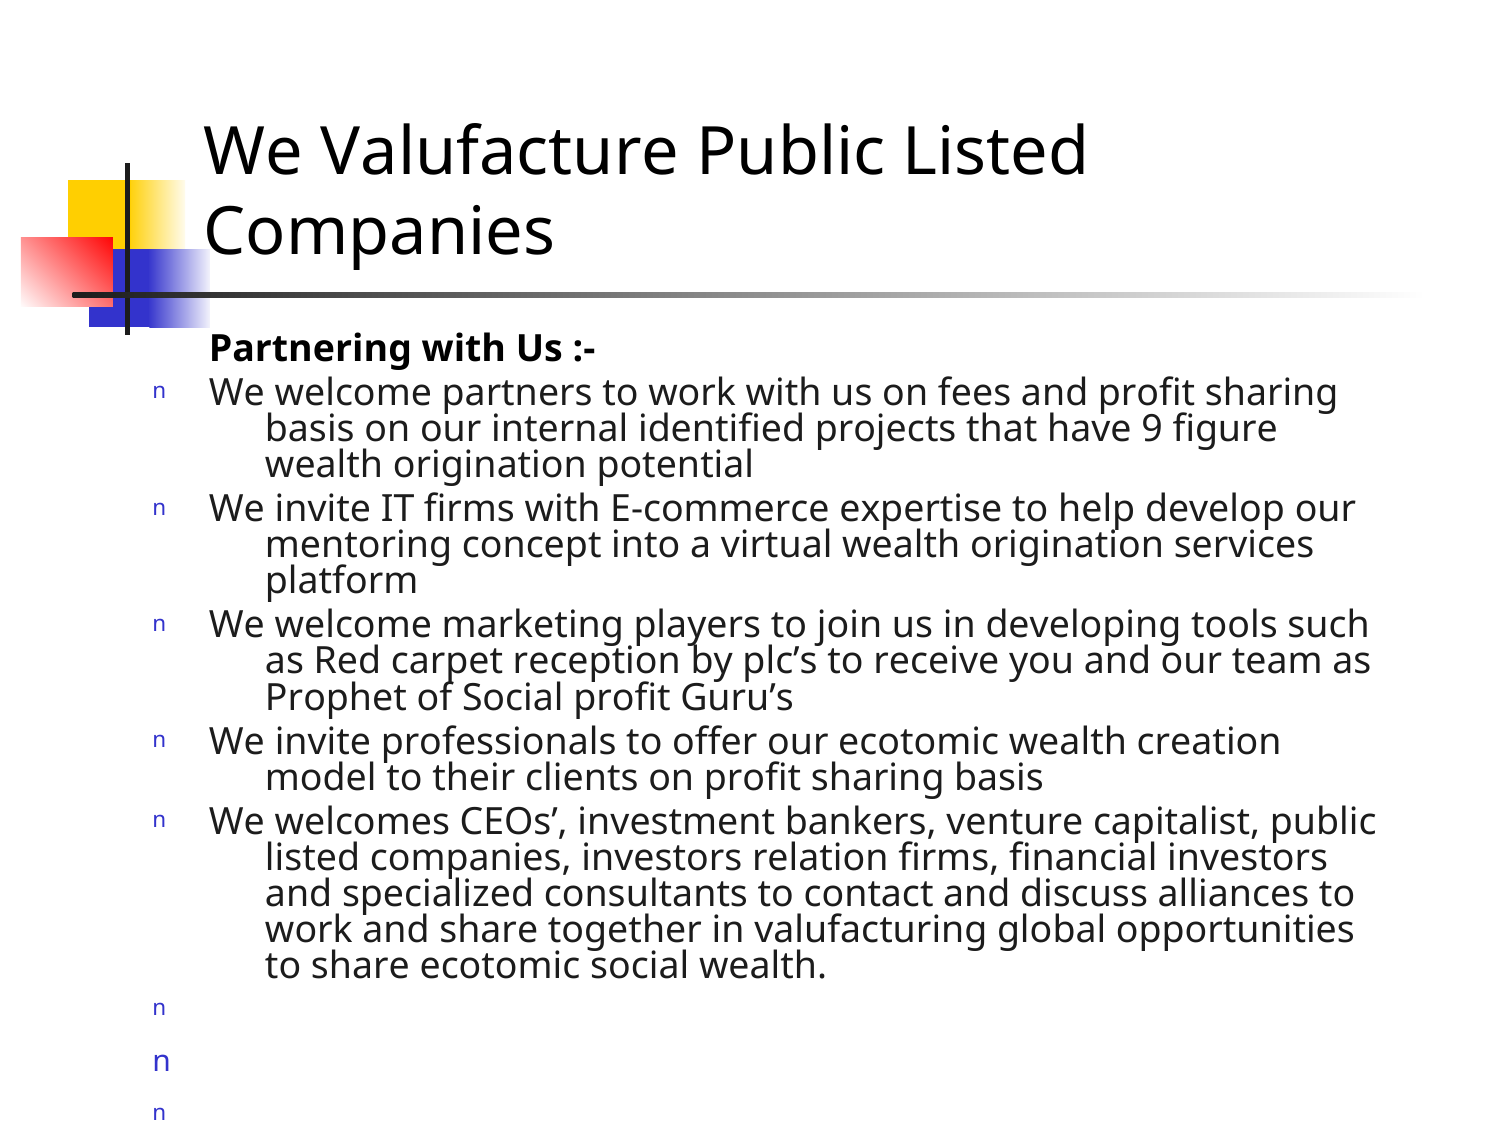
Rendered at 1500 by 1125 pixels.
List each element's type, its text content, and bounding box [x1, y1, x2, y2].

list Partnering with Us :- We welcome partners to work with us on fees and profit sharing basis on our internal identified projects that have 9 figure wealth origination potential We invite IT firms with E-commerce expertise to help develop our mentoring concept into a virtual wealth origination services platform We welcome marketing players to join us in developing tools such as Red carpet reception by plc’s to receive you and our team as Prophet of Social profit Guru’s We invite professionals to offer our ecotomic wealth creation model to their clients on profit sharing basis We welcomes CEOs’, investment bankers, venture capitalist, public listed companies, investors relation firms, financial investors and specialized consultants to contact and discuss alliances to work and share together in valufacturing global opportunities to share ecotomic social wealth. [137, 324, 1413, 1000]
title We Valufacture Public Listed Companies [188, 35, 1468, 275]
